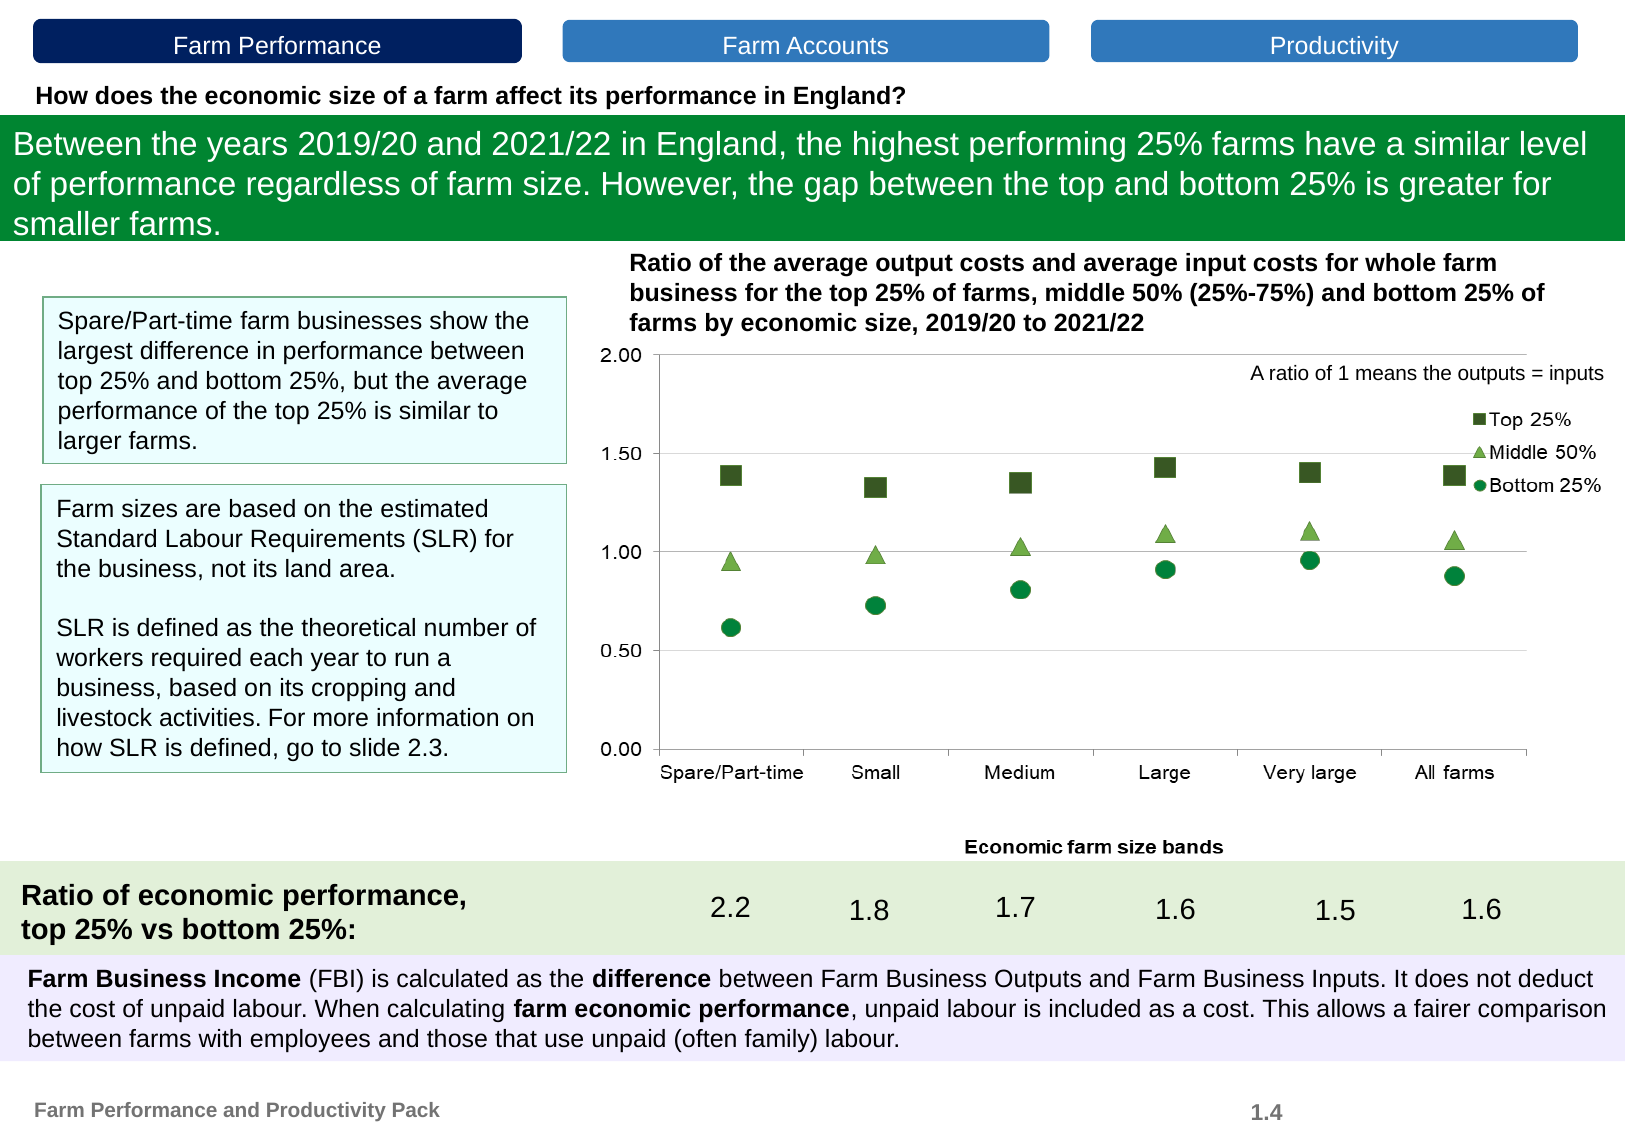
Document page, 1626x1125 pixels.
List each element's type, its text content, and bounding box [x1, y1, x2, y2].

text_box 2.2 [695, 901, 774, 931]
picture [0, 343, 1625, 955]
text_box Between the years 2019/20 and 2021/22 in England, the highest performing 25% farms have a similar level of performance regardless of farm size. However, the gap between the top and bottom 25% is greater for smaller farms. [0, 115, 1625, 241]
text_box 1.5 [1300, 901, 1379, 934]
text_box How does the economic size of a farm affect its performance in England? [20, 72, 931, 115]
text_box 1.6 [1446, 901, 1526, 933]
text_box 1.8 [834, 901, 913, 934]
text_box 1.7 [980, 901, 1059, 931]
text_box Productivity [1091, 19, 1578, 63]
text_box Farm Performance [34, 19, 521, 63]
text_box 1.8 [877, 910, 885, 918]
text_box Ratio of the average output costs and average input costs for whole farm business for the top 25% of farms, middle 50% (25%-75%) and bottom 25% of farms by economic size, 2019/20 to 2021/22 [614, 239, 1600, 343]
text_box 1.6 [1183, 908, 1191, 917]
text_box 1.6 [1140, 901, 1219, 933]
text_box 1.6 [1489, 908, 1497, 917]
text_box Farm Accounts [562, 19, 1050, 63]
text_box Farm sizes are based on the estimated Standard Labour Requirements (SLR) for the business, not its land area. SLR is defined as the theoretical number of workers required each year to run a business, based on its cropping and livestock activities. For more information on how SLR is defined, go to slide 2.3. [41, 484, 567, 773]
text_box 1.4 [1235, 1081, 1602, 1125]
text_box Farm Business Income (FBI) is calculated as the difference between Farm Business Outputs and Farm Business Inputs. It does not deduct the cost of unpaid labour. When calculating farm economic performance, unpaid labour is included as a cost. This allows a fairer comparison between farms with employees and those that use unpaid (often family) labour. [0, 955, 1625, 1062]
text_box Spare/Part-time farm businesses show the largest difference in performance between top 25% and bottom 25%, but the average performance of the top 25% is similar to larger farms. [42, 297, 567, 464]
text_box Ratio of economic performance, top 25% vs bottom 25%: [6, 868, 645, 955]
text_box Farm Performance and Productivity Pack [34, 1097, 440, 1122]
